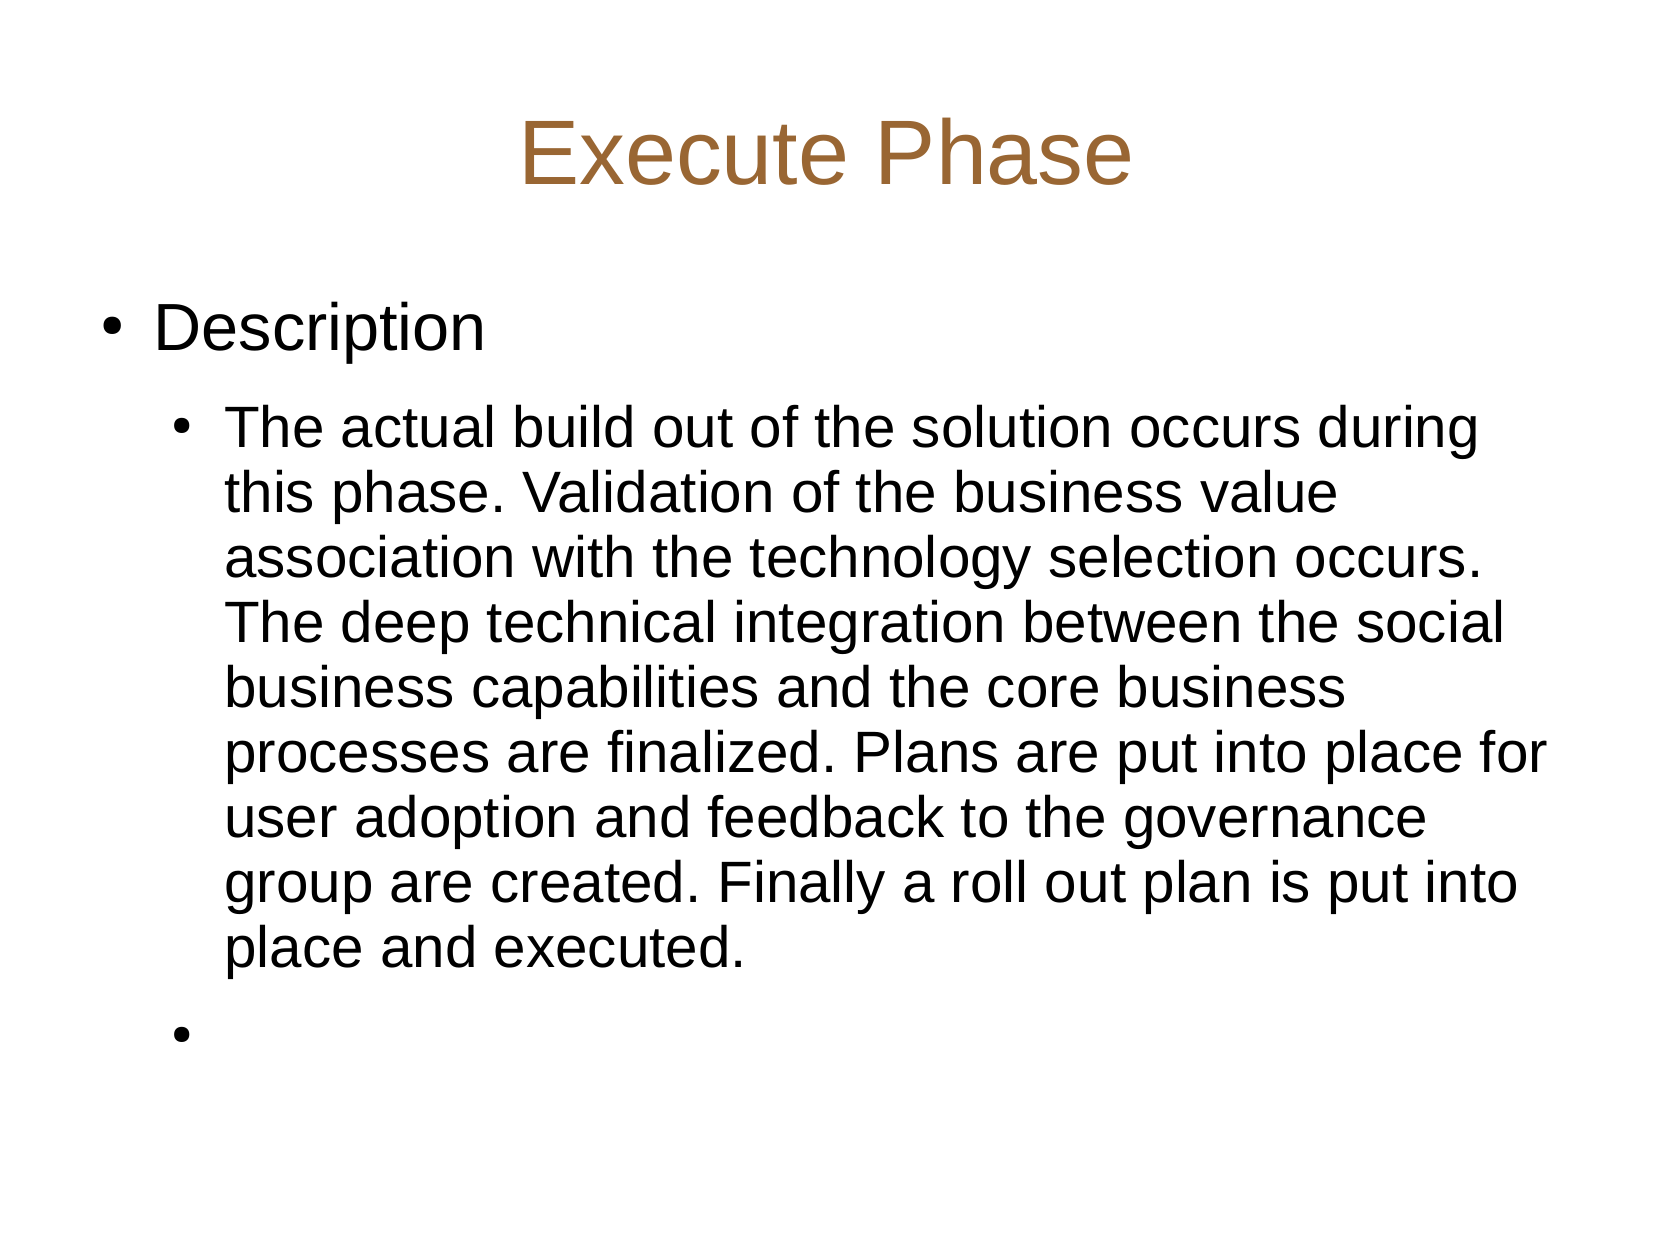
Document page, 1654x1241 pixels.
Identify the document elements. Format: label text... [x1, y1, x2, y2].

title Execute Phase [82, 56, 1571, 250]
list Description The actual build out of the solution occurs during this phase. Validation of the business value association with the technology selection occurs. The deep technical integration between the social business capabilities and the core business processes are finalized. Plans are put into place for user adoption and feedback to the governance group are created. Finally a roll out plan is put into place and executed. [82, 290, 1571, 1094]
